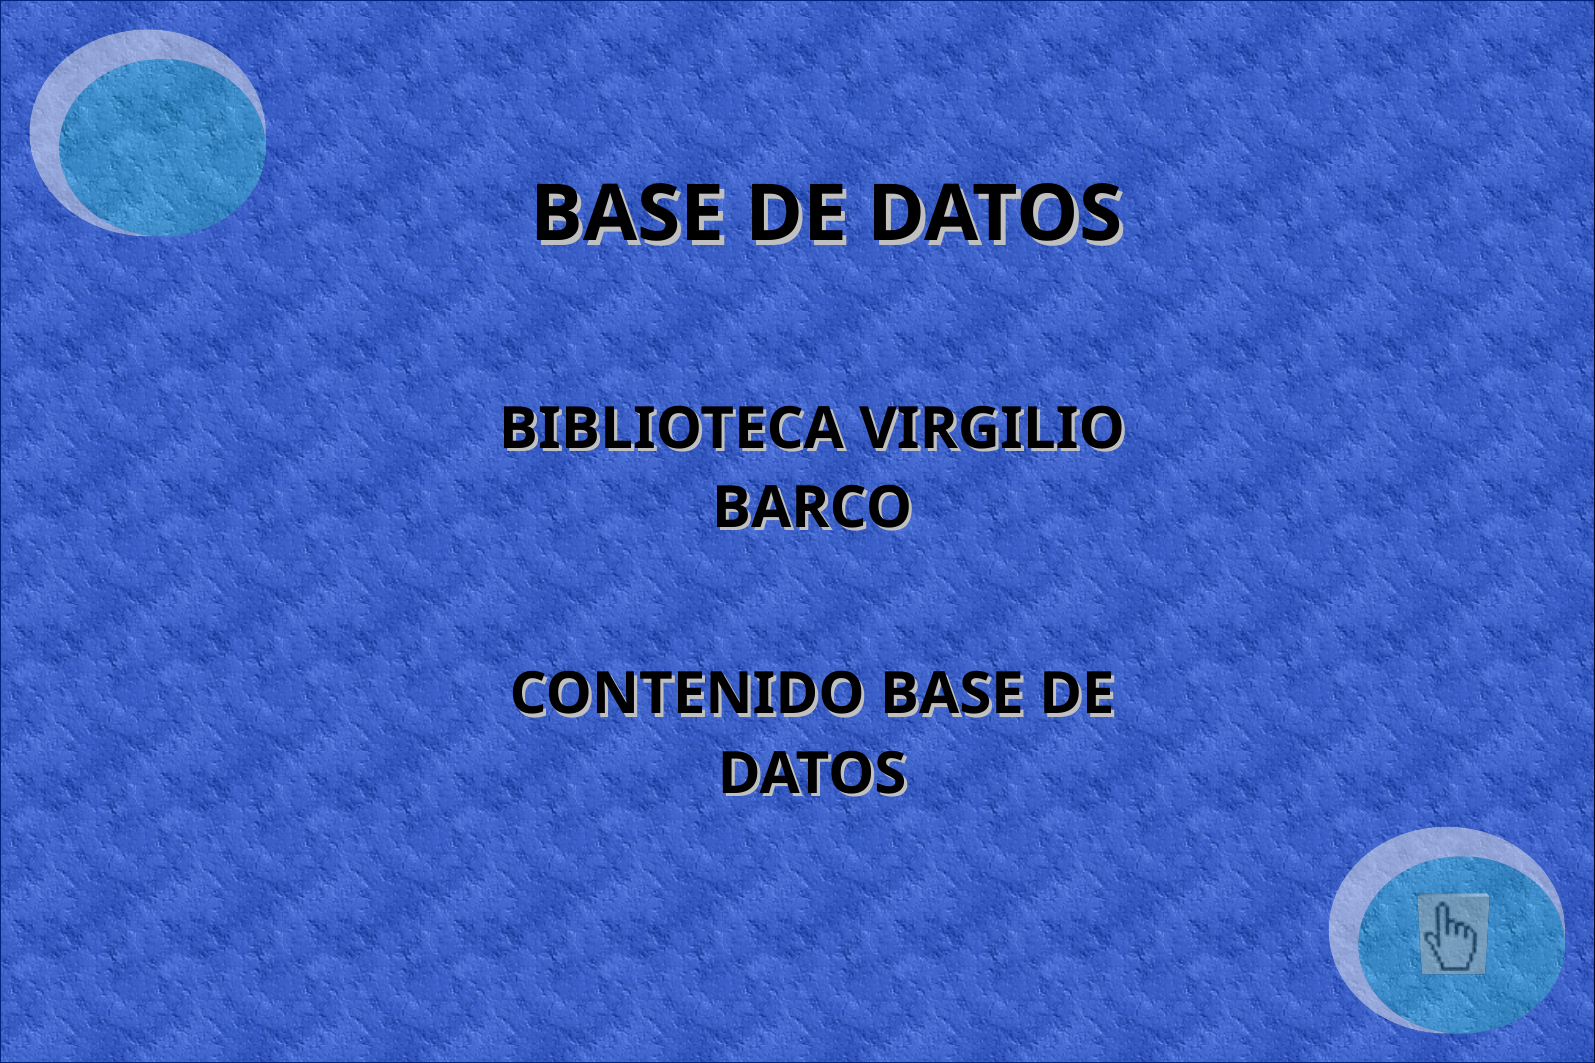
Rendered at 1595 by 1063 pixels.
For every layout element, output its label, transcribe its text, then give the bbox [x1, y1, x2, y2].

picture [59, 59, 266, 237]
text_box CONTENIDO BASE DE DATOS [413, 649, 1211, 813]
title BASE DE DATOS [413, 154, 1241, 266]
picture [1358, 856, 1565, 1034]
subtitle BIBLIOTECA VIRGILIO BARCO [413, 383, 1211, 547]
